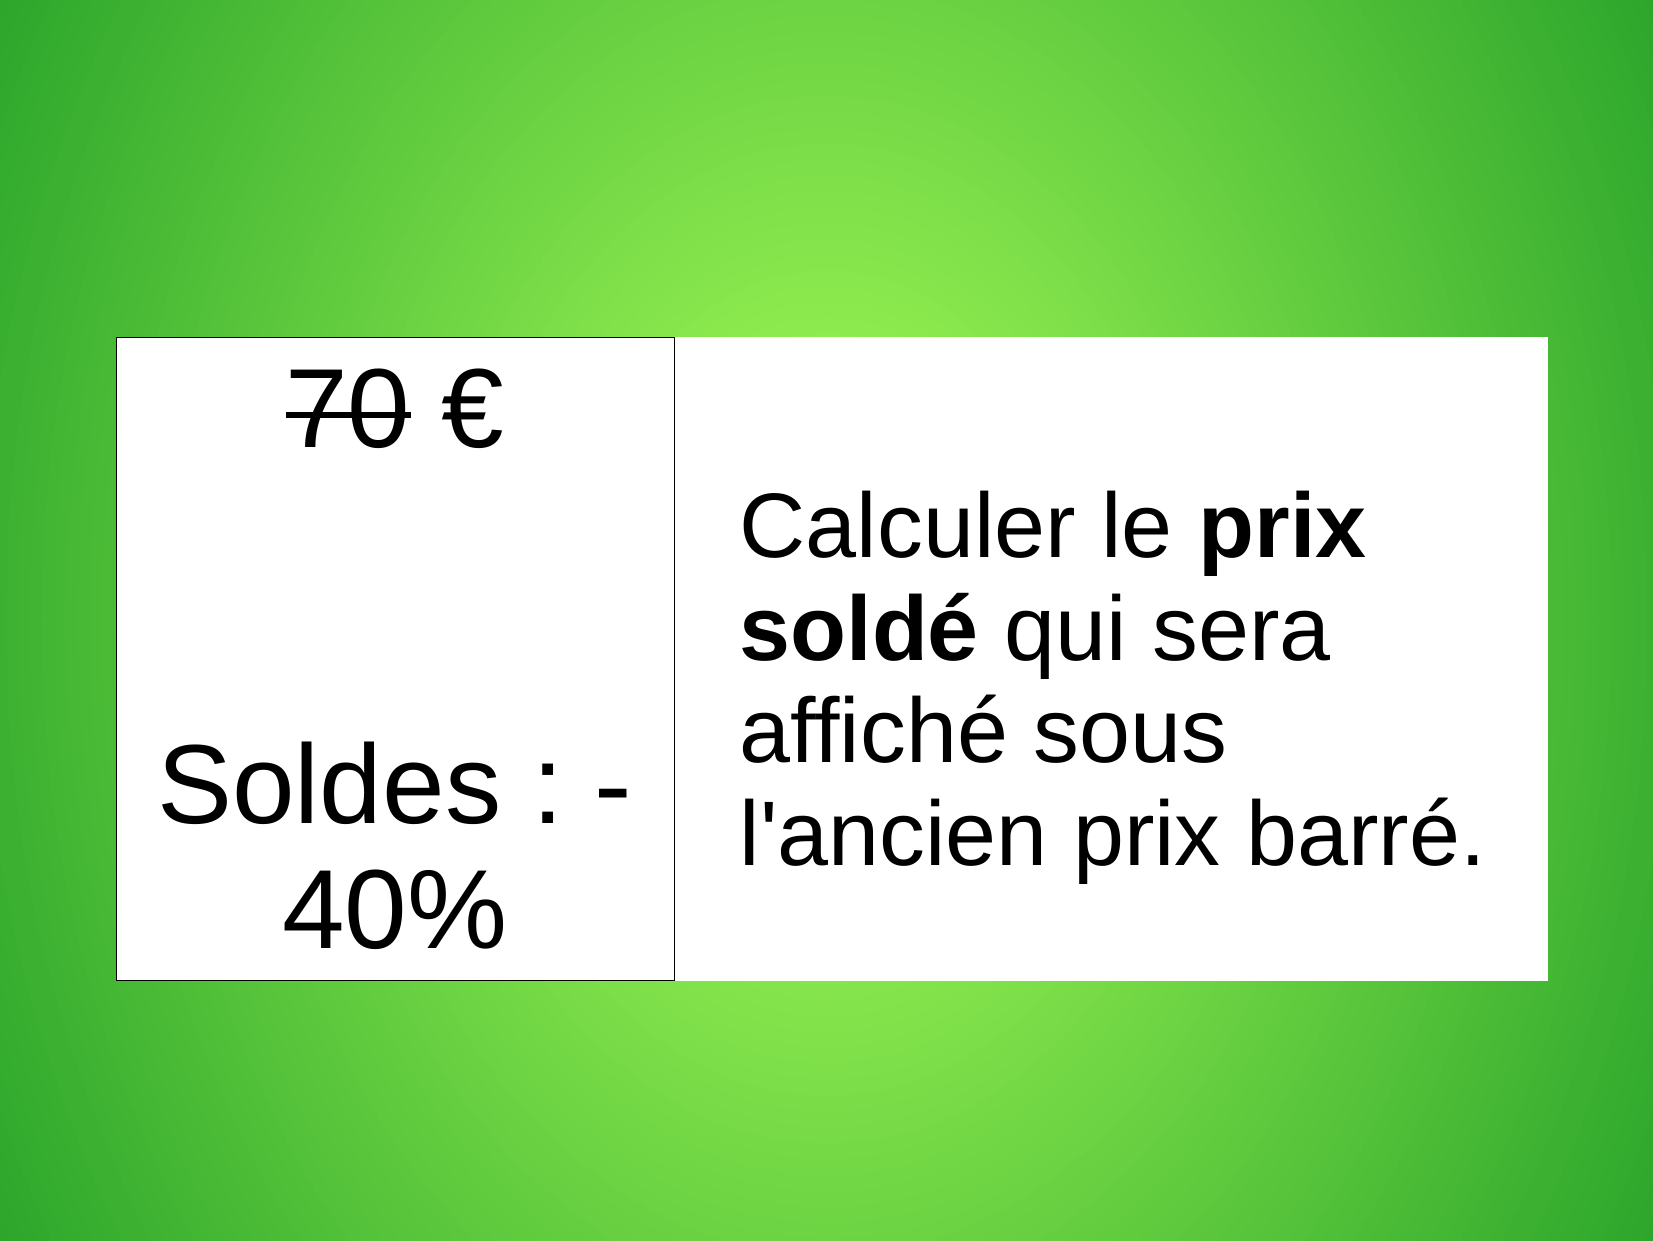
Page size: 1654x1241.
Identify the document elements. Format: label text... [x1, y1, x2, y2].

table_header Calculer le prix soldé qui sera affiché sous l'ancien prix barré. [675, 338, 1547, 980]
table_header 70 € Soldes : -40% [117, 338, 674, 980]
picture [0, 0, 1654, 1241]
